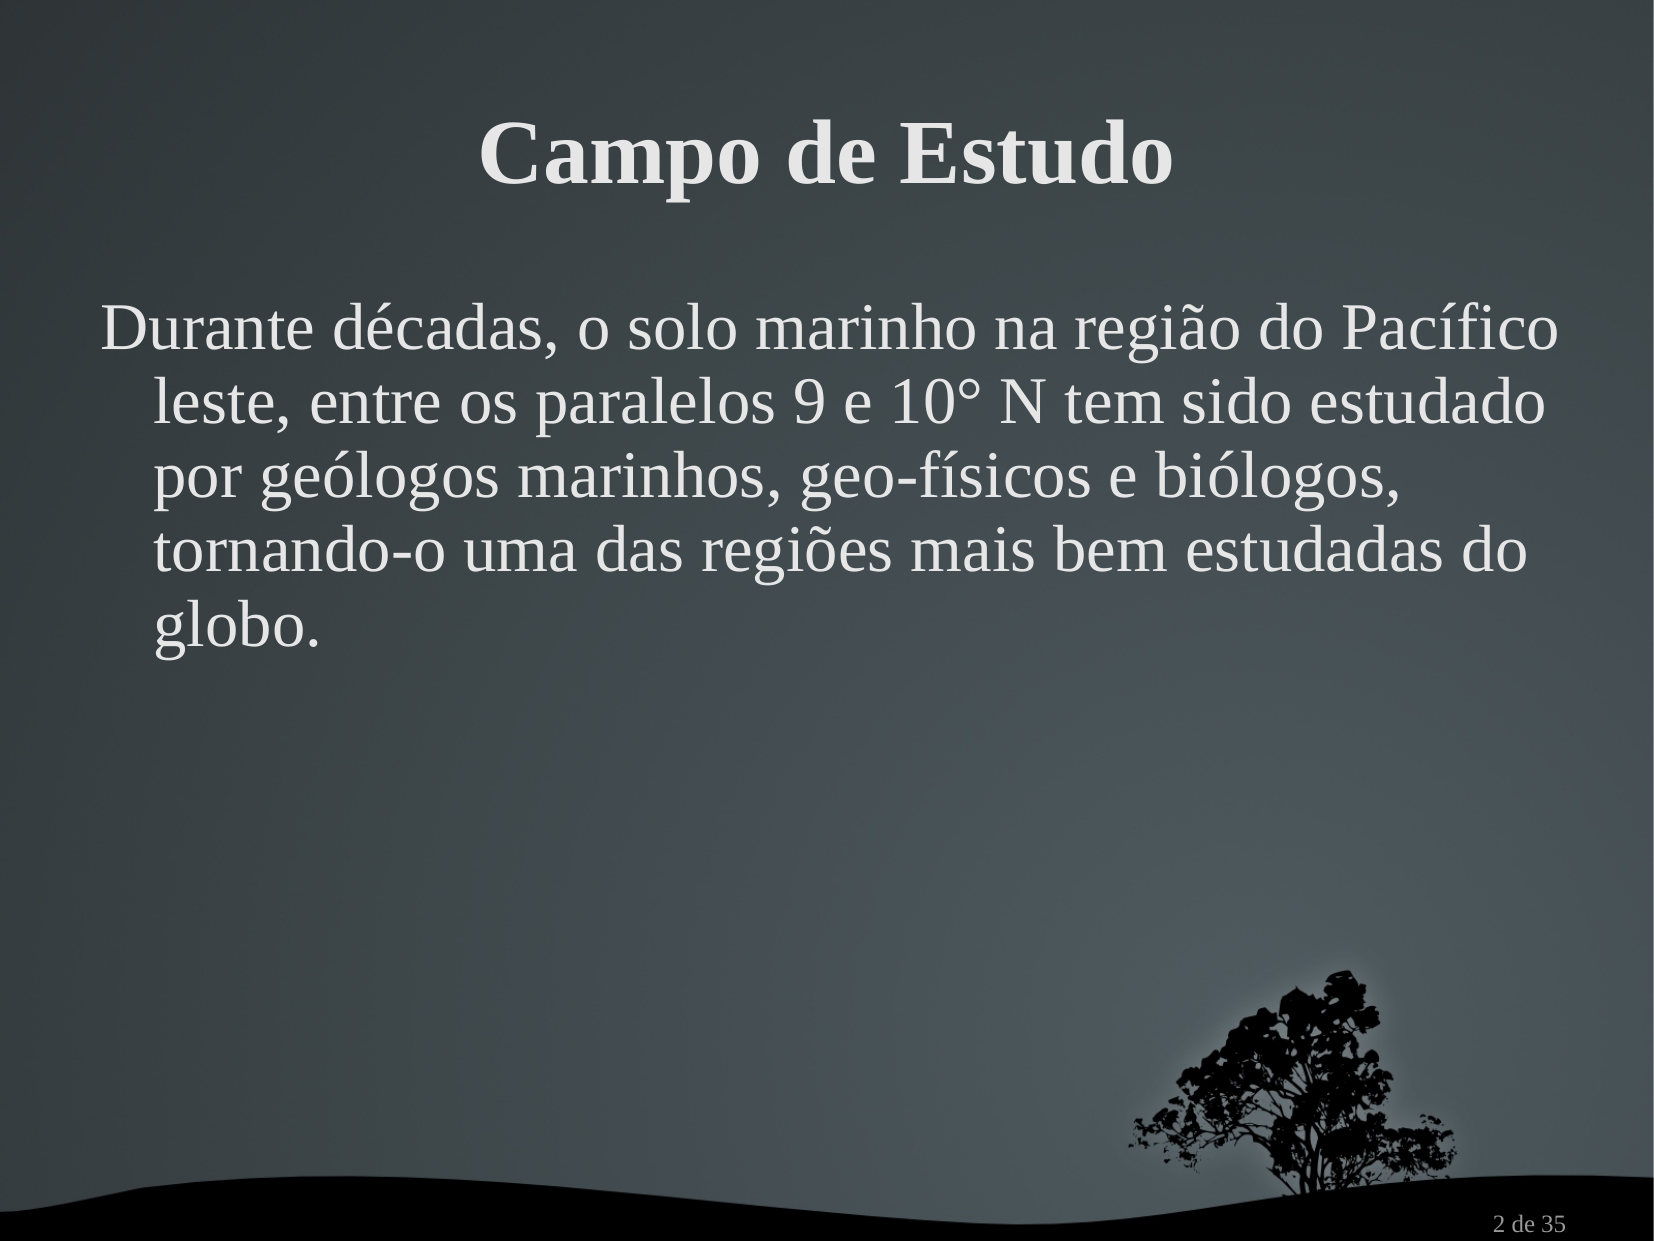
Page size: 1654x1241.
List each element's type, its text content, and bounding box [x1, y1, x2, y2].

picture [0, 0, 1654, 1241]
list Durante décadas, o solo marinho na região do Pacífico leste, entre os paralelos 9 e 10° N tem sido estudado por geólogos marinhos, geo-físicos e biólogos, tornando-o uma das regiões mais bem estudadas do globo. [82, 290, 1571, 1094]
title Campo de Estudo [82, 56, 1571, 250]
